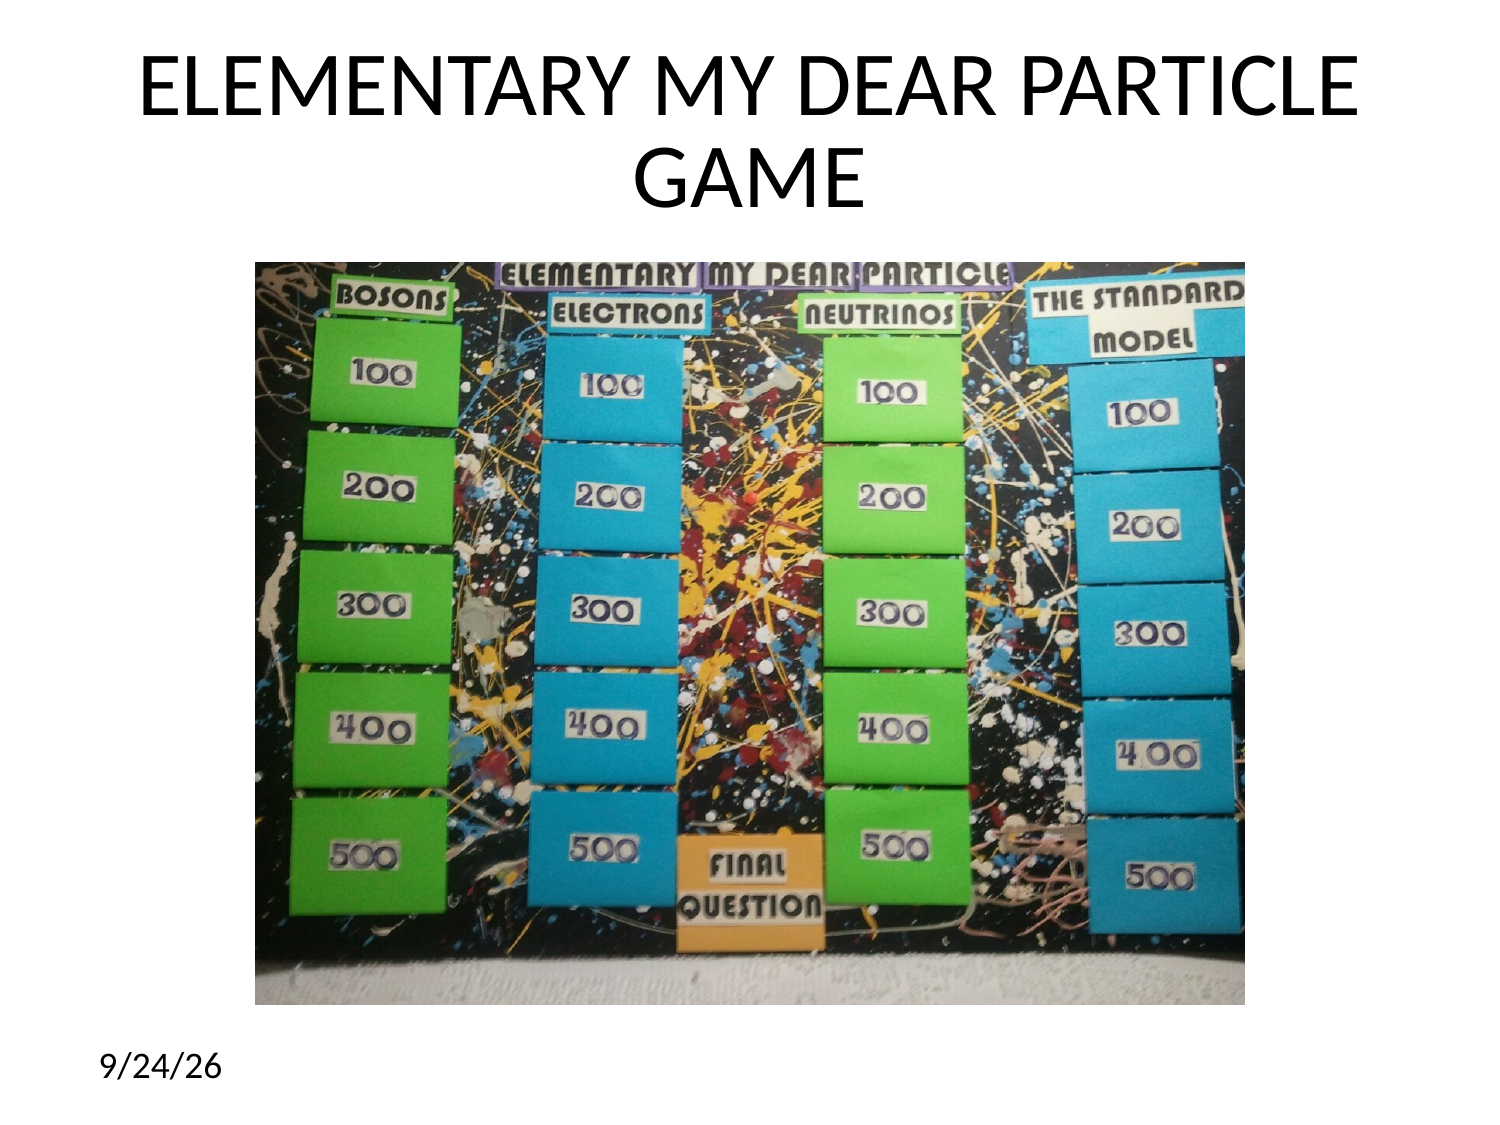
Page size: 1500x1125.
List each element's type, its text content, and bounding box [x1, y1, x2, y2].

title ELEMENTARY MY DEAR PARTICLE GAME [75, 45, 1425, 233]
picture [255, 262, 1245, 1005]
